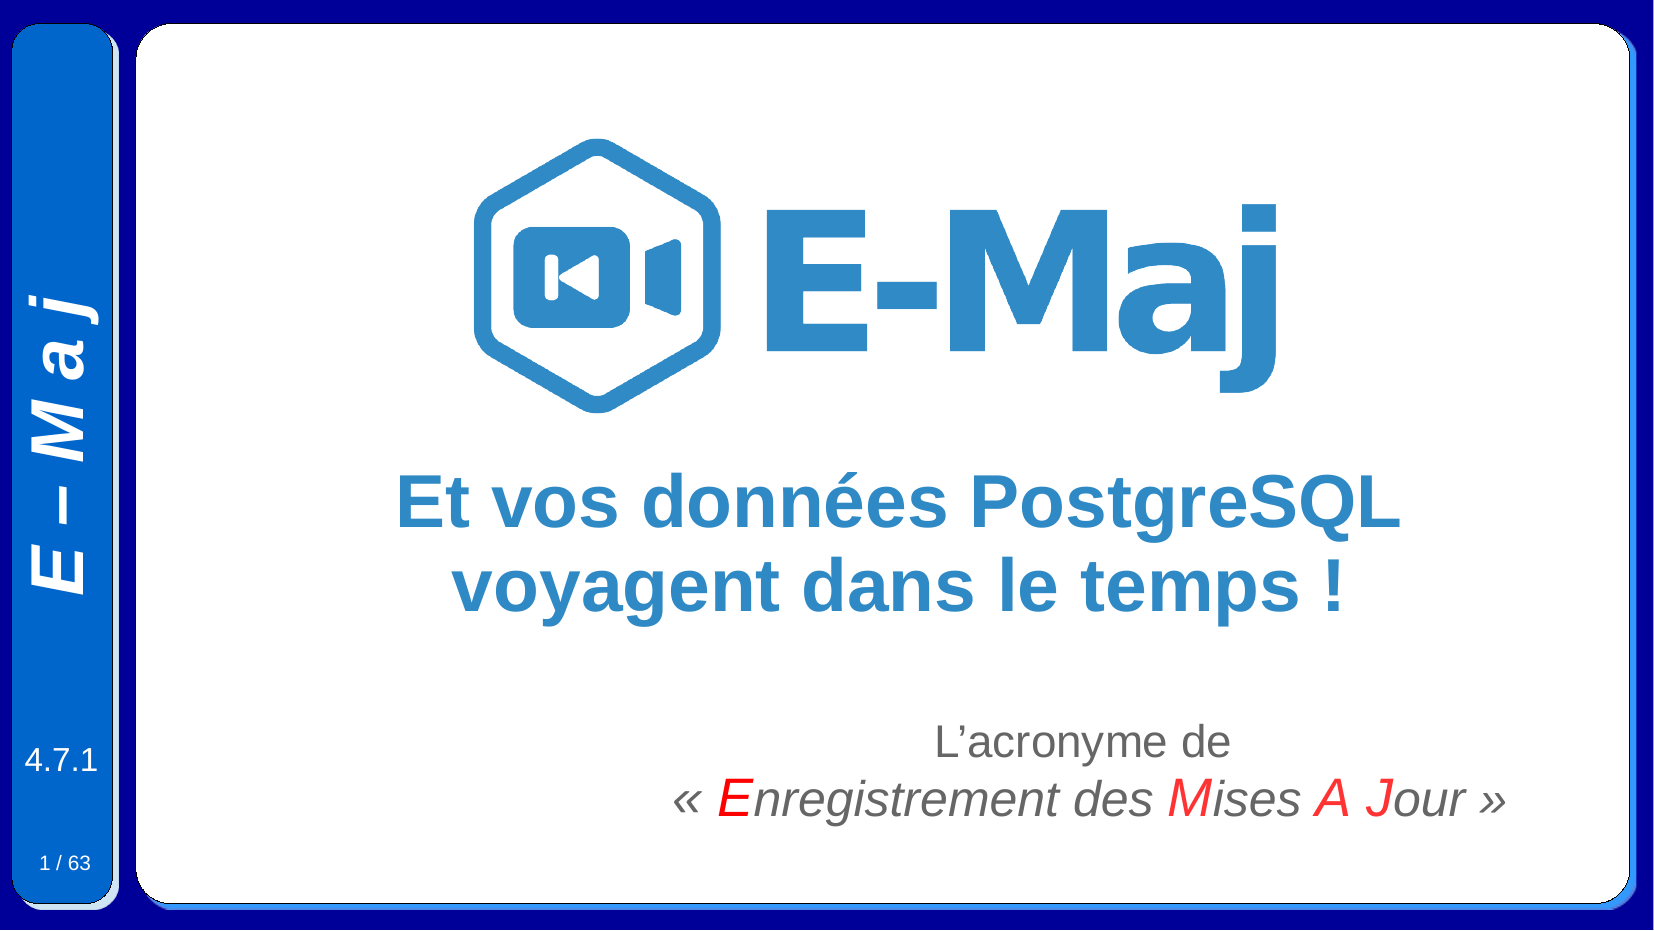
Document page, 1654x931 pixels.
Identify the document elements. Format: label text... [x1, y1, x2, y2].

picture [472, 137, 1276, 414]
subtitle Et vos données PostgreSQL voyagent dans le temps ! [194, 366, 1570, 832]
text_box L’acronyme de « Enregistrement des Mises A Jour » [602, 708, 1577, 875]
